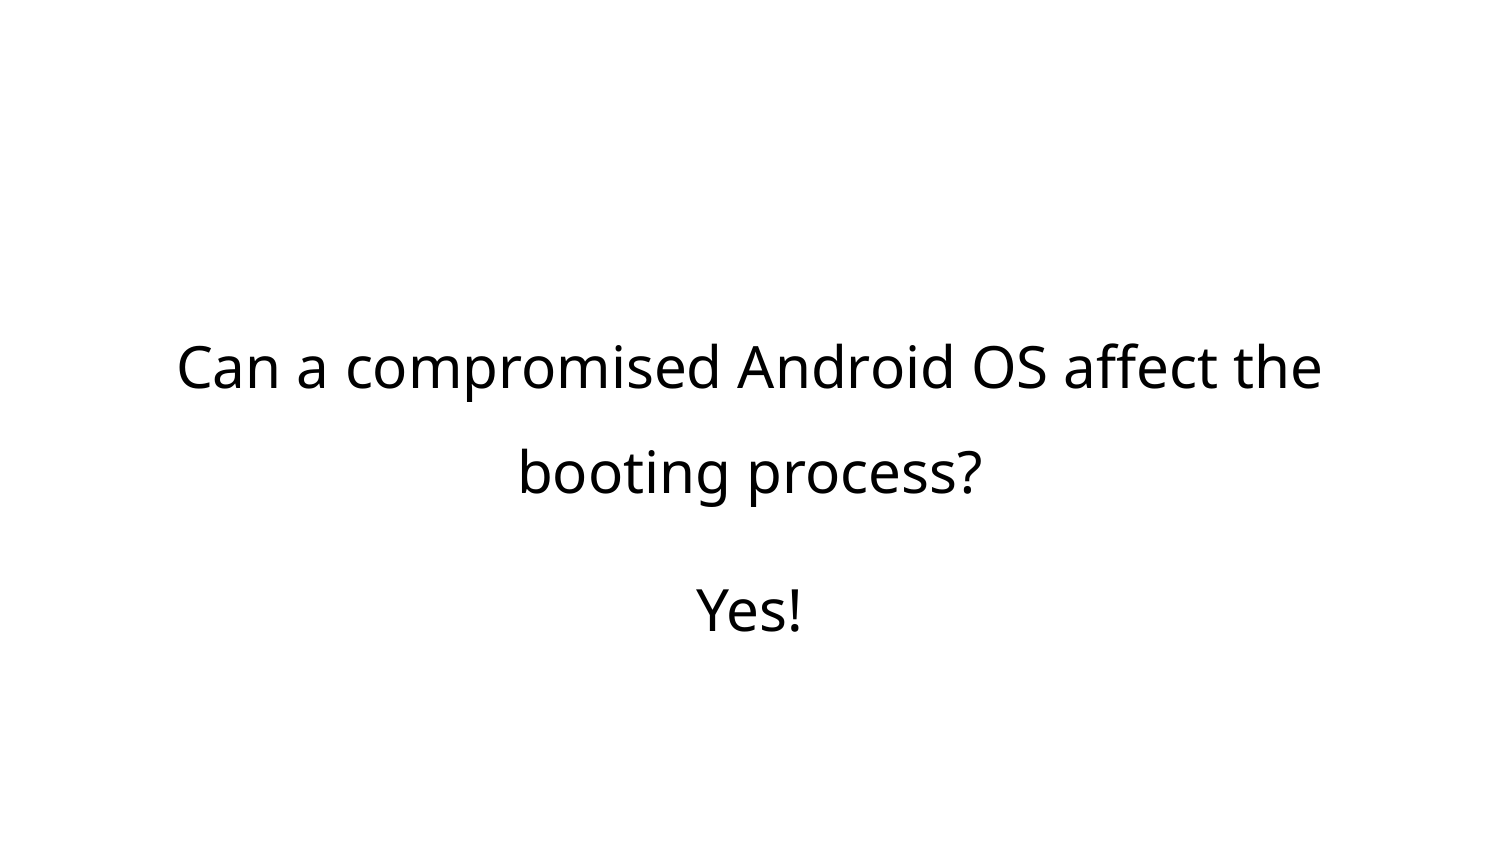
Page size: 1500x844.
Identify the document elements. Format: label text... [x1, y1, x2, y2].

list Can a compromised Android OS affect the booting process? Yes! [51, 189, 1449, 750]
